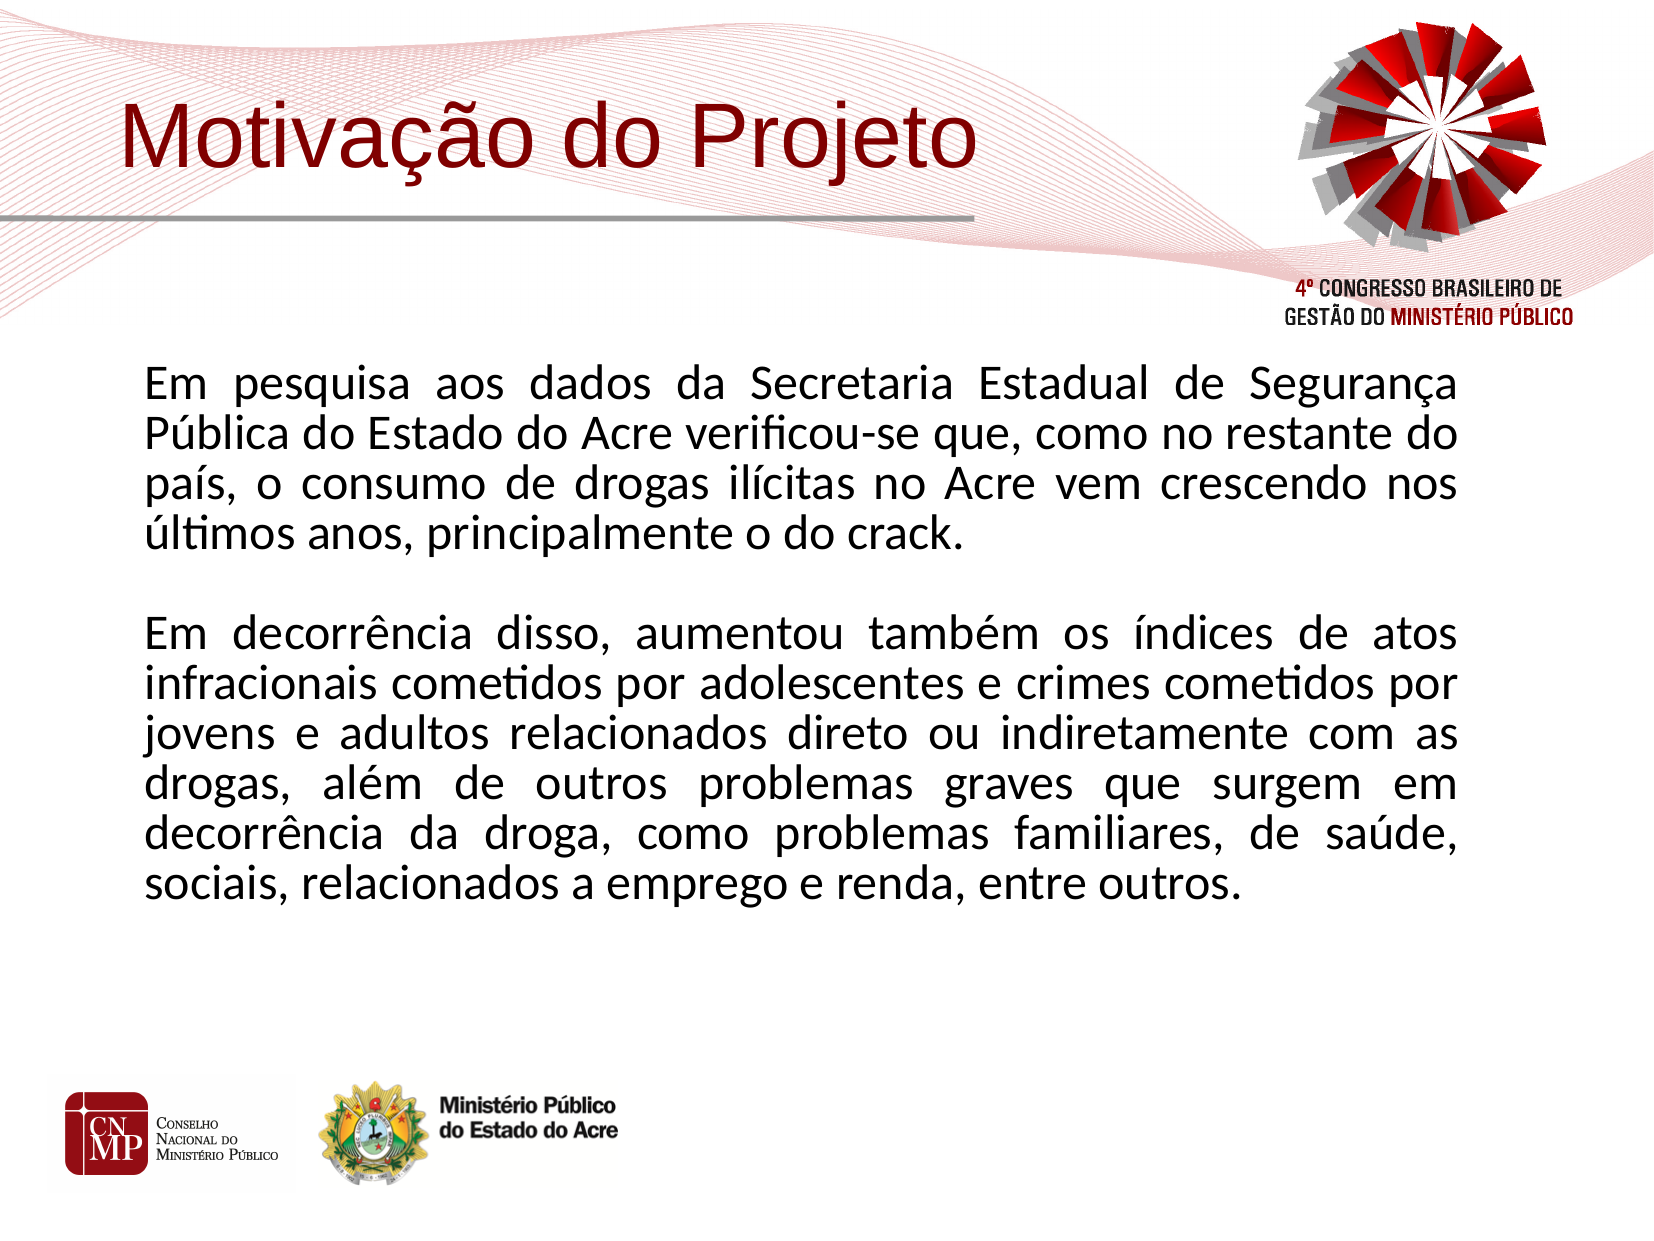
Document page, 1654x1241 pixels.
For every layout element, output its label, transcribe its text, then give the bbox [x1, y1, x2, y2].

picture [318, 1080, 618, 1188]
picture [47, 1074, 296, 1193]
text_box Em pesquisa aos dados da Secretaria Estadual de Segurança Pública do Estado do Acre verificou-se que, como no restante do país, o consumo de drogas ilícitas no Acre vem crescendo nos últimos anos, principalmente o do crack. Em decorrência disso, aumentou também os índices de atos infracionais cometidos por adolescentes e crimes cometidos por jovens e adultos relacionados direto ou indiretamente com as drogas, além de outros problemas graves que surgem em decorrência da droga, como problemas familiares, de saúde, sociais, relacionados a emprego e renda, entre outros. [129, 354, 1512, 1048]
text_box Motivação do Projeto [47, 77, 1052, 195]
picture [0, 9, 1654, 325]
